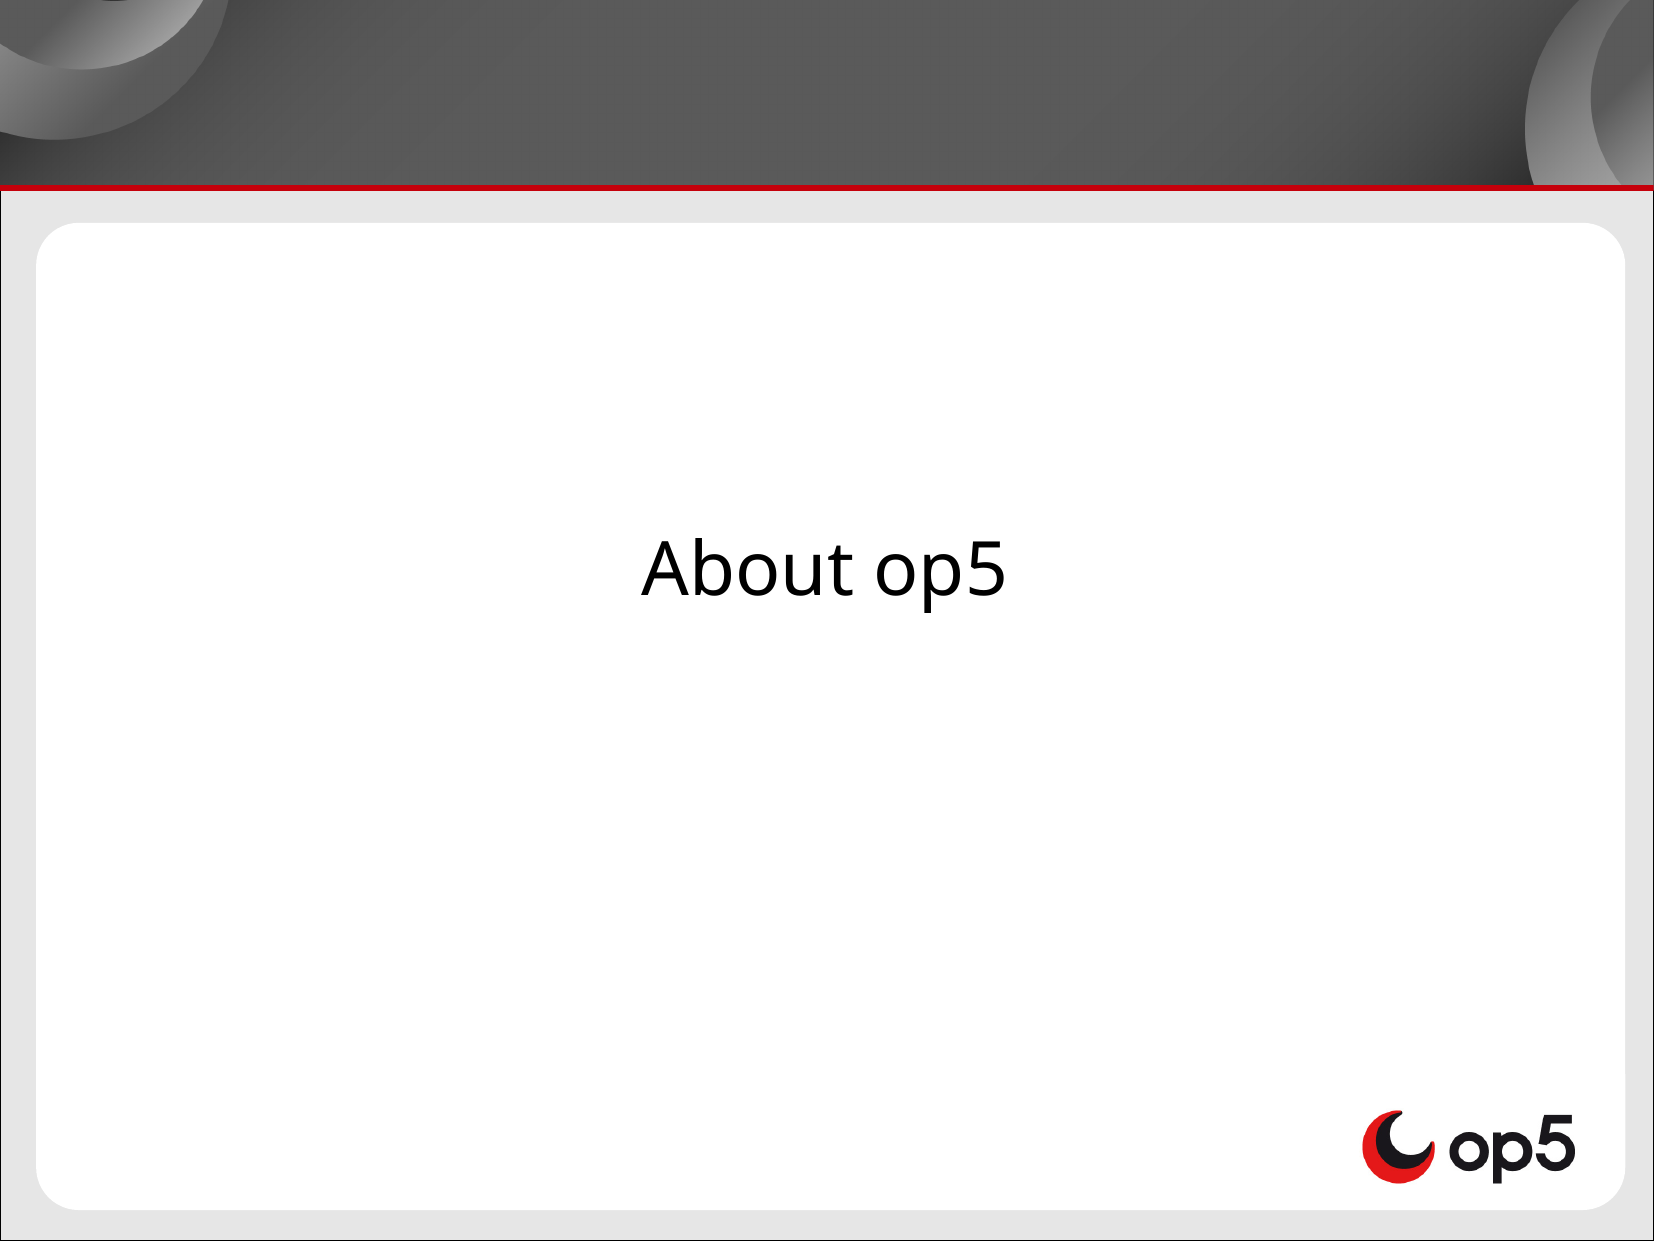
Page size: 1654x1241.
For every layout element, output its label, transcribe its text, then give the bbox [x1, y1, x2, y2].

text_box About op5 [626, 508, 1043, 611]
picture [0, 0, 1654, 185]
picture [1350, 1103, 1587, 1191]
